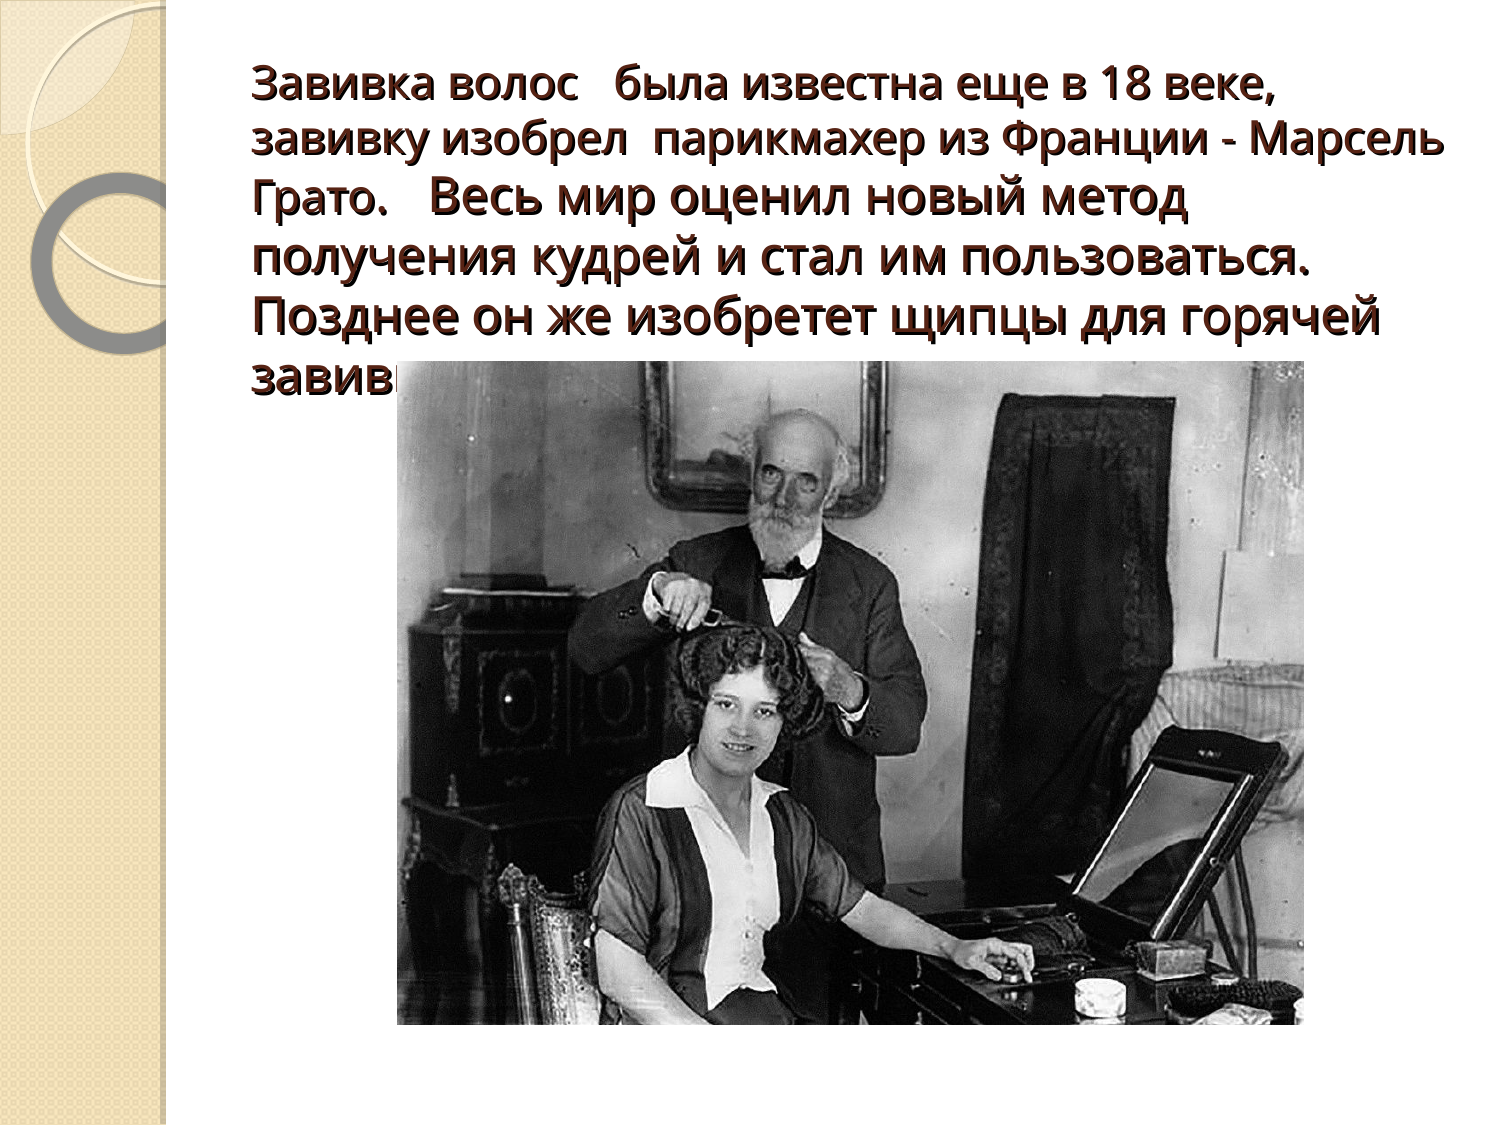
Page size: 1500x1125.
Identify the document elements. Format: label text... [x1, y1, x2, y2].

picture [397, 361, 1304, 1026]
title Завивка волос была известна еще в 18 веке, завивку изобрел парикмахер из Франции - Марсель Грато. Весь мир оценил новый метод получения кудрей и стал им пользоваться. Позднее он же изобретет щипцы для горячей завивки. [235, 45, 1466, 362]
